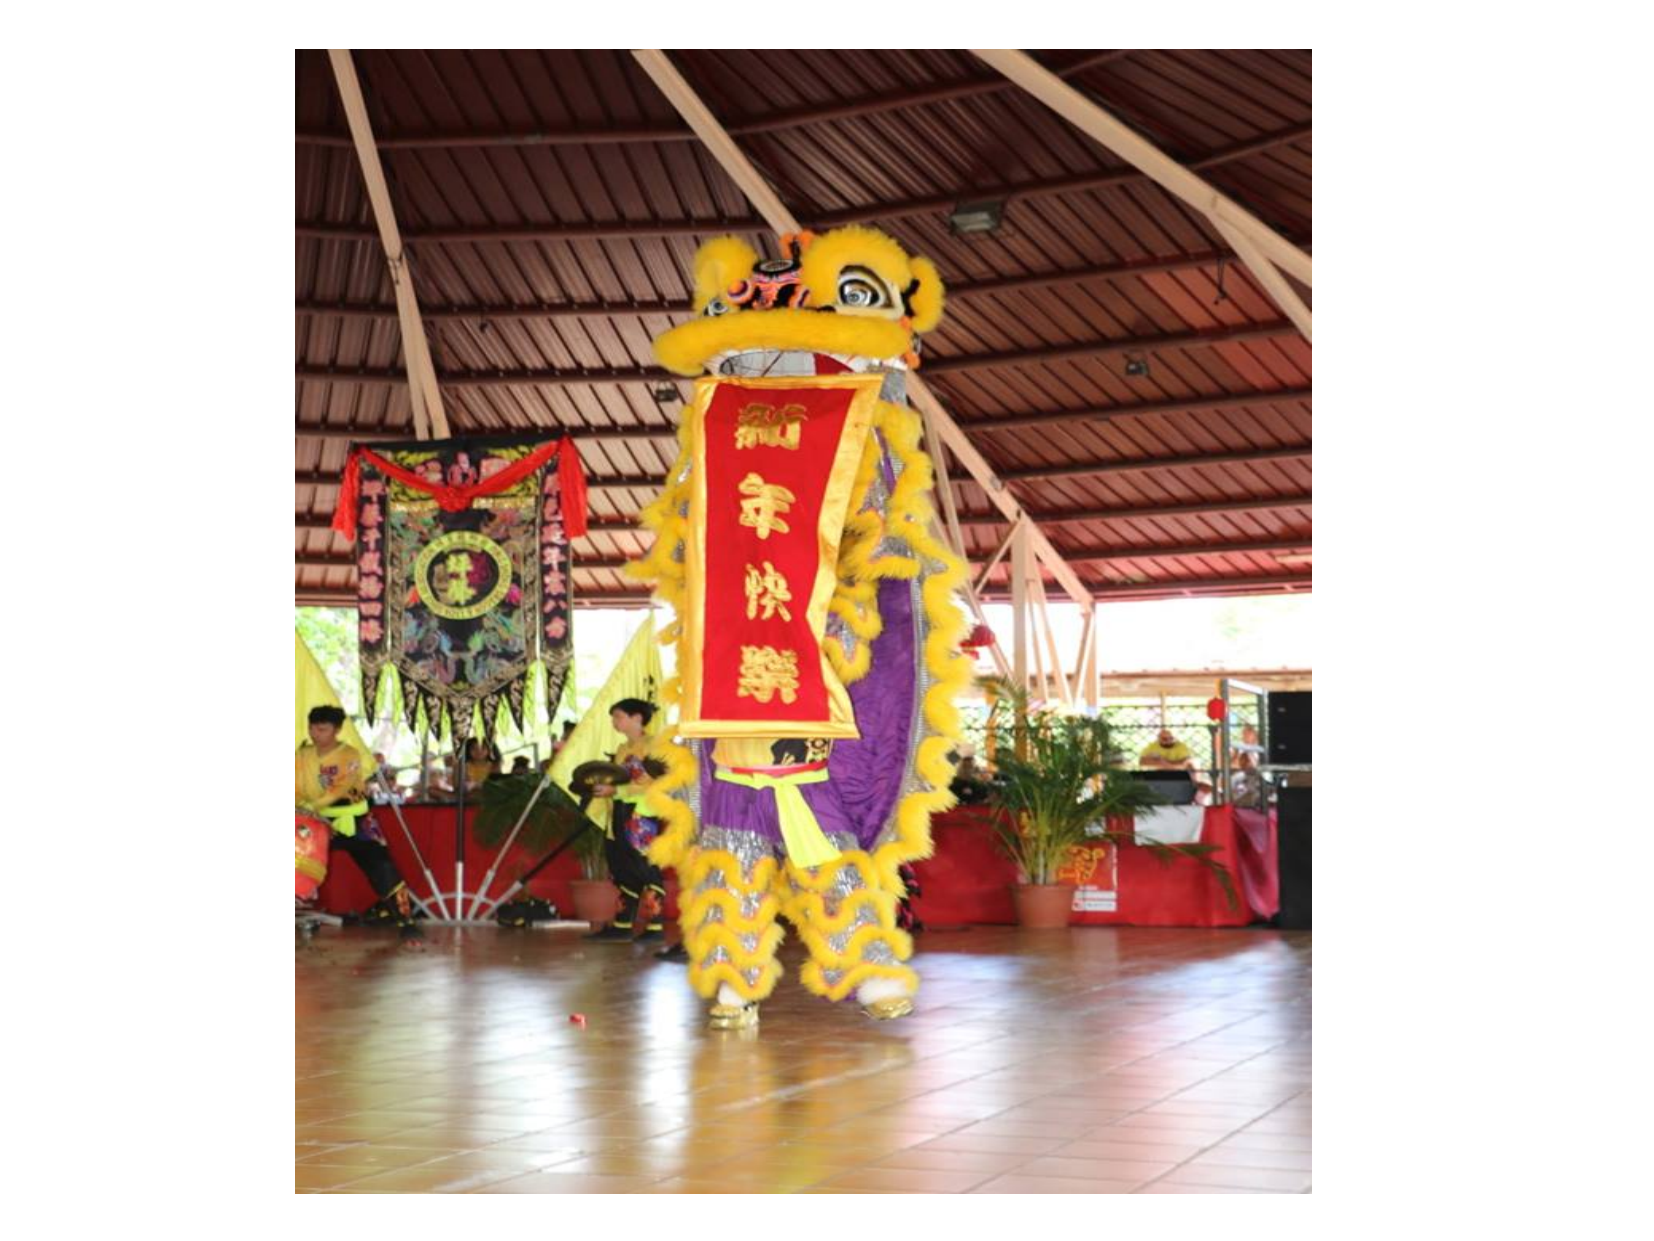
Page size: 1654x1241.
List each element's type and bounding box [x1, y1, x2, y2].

picture [295, 49, 1312, 1194]
